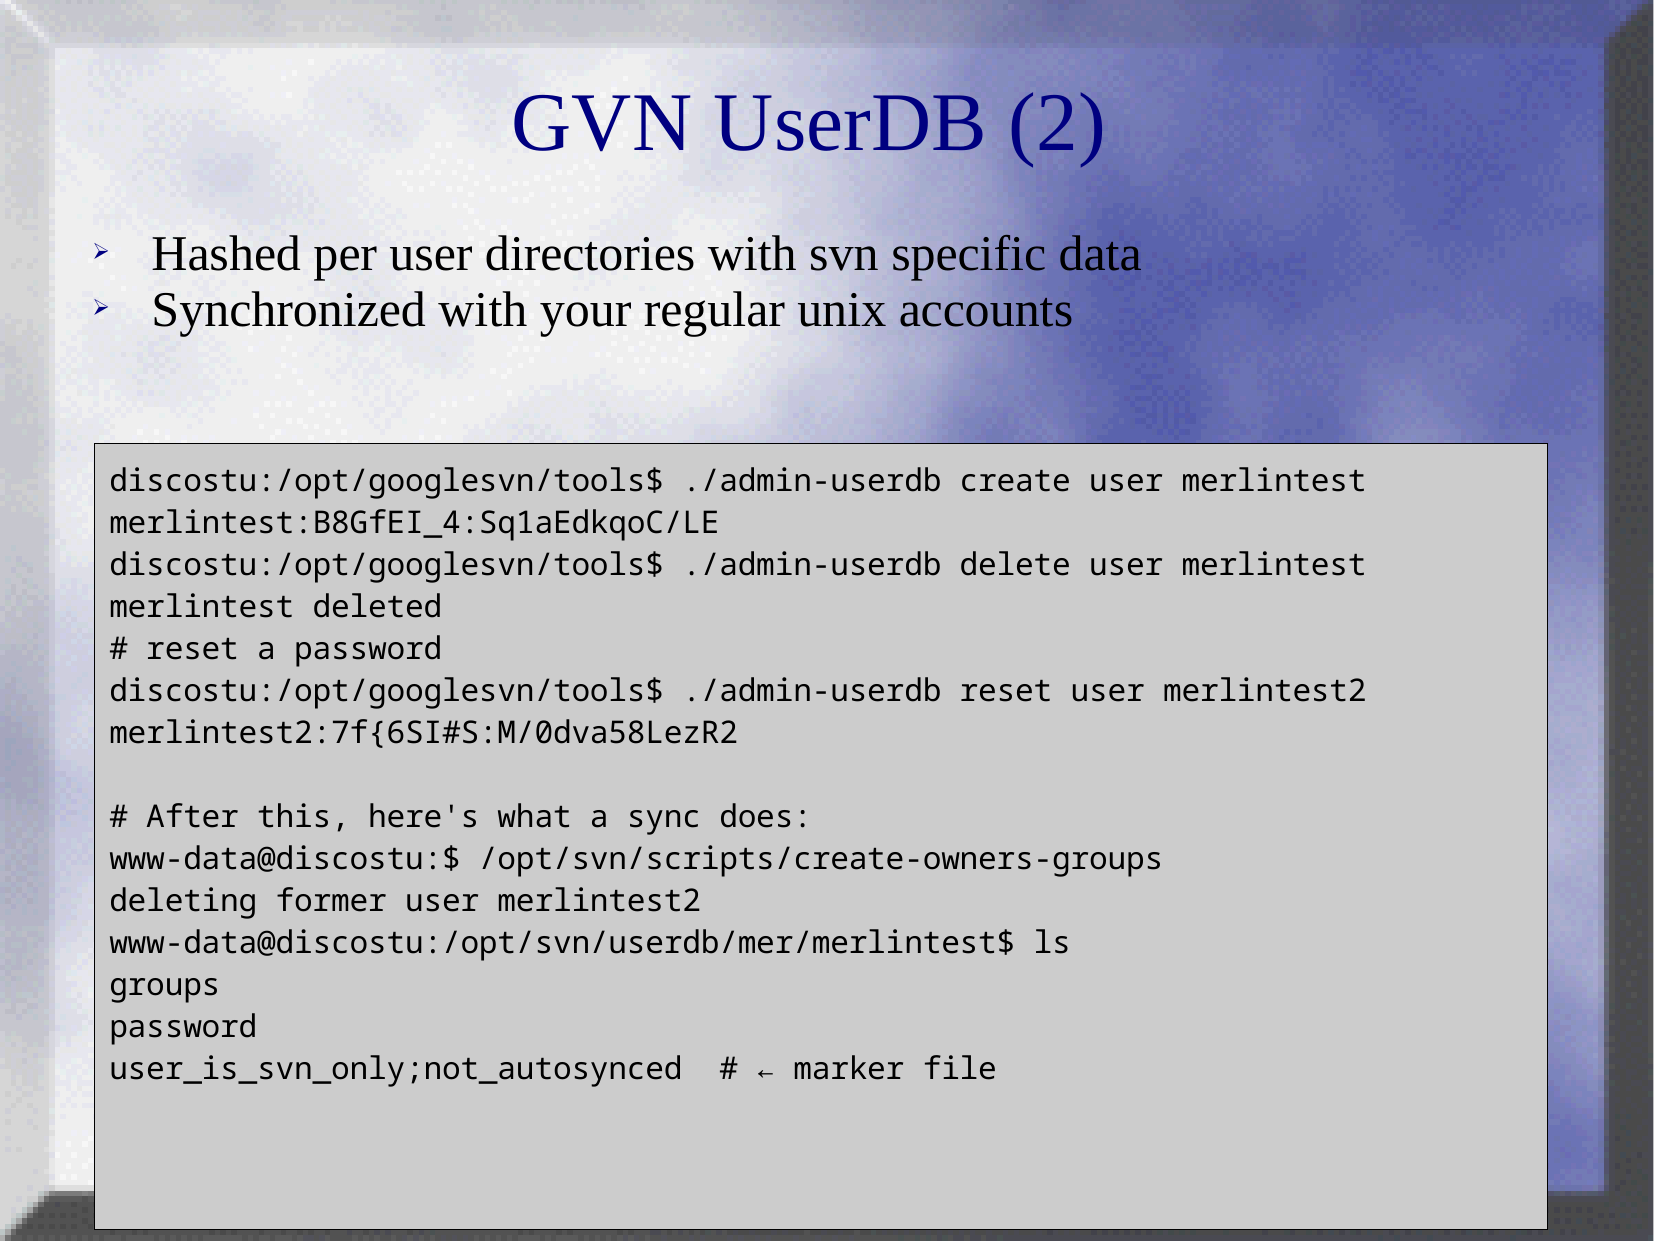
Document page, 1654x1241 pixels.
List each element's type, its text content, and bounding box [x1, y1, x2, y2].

title GVN UserDB (2) [93, 72, 1525, 171]
picture [0, 0, 1654, 1241]
text_box Hashed per user directories with svn specific data Synchronized with your regular unix accounts [92, 226, 1574, 382]
text_box discostu:/opt/googlesvn/tools$ ./admin-userdb create user merlintest merlintest:B8GfEI_4:Sq1aEdkqoC/LE discostu:/opt/googlesvn/tools$ ./admin-userdb delete user merlintest merlintest deleted # reset a password discostu:/opt/googlesvn/tools$ ./admin-userdb reset user merlintest2 merlintest2:7f{6SI#S:M/0dva58LezR2 # After this, here's what a sync does: www-data@discostu:$ /opt/svn/scripts/create-owners-groups deleting former user merlintest2 www-data@discostu:/opt/svn/userdb/mer/merlintest$ ls groups password user_is_svn_only;not_autosynced # ← marker file [94, 443, 1548, 1122]
